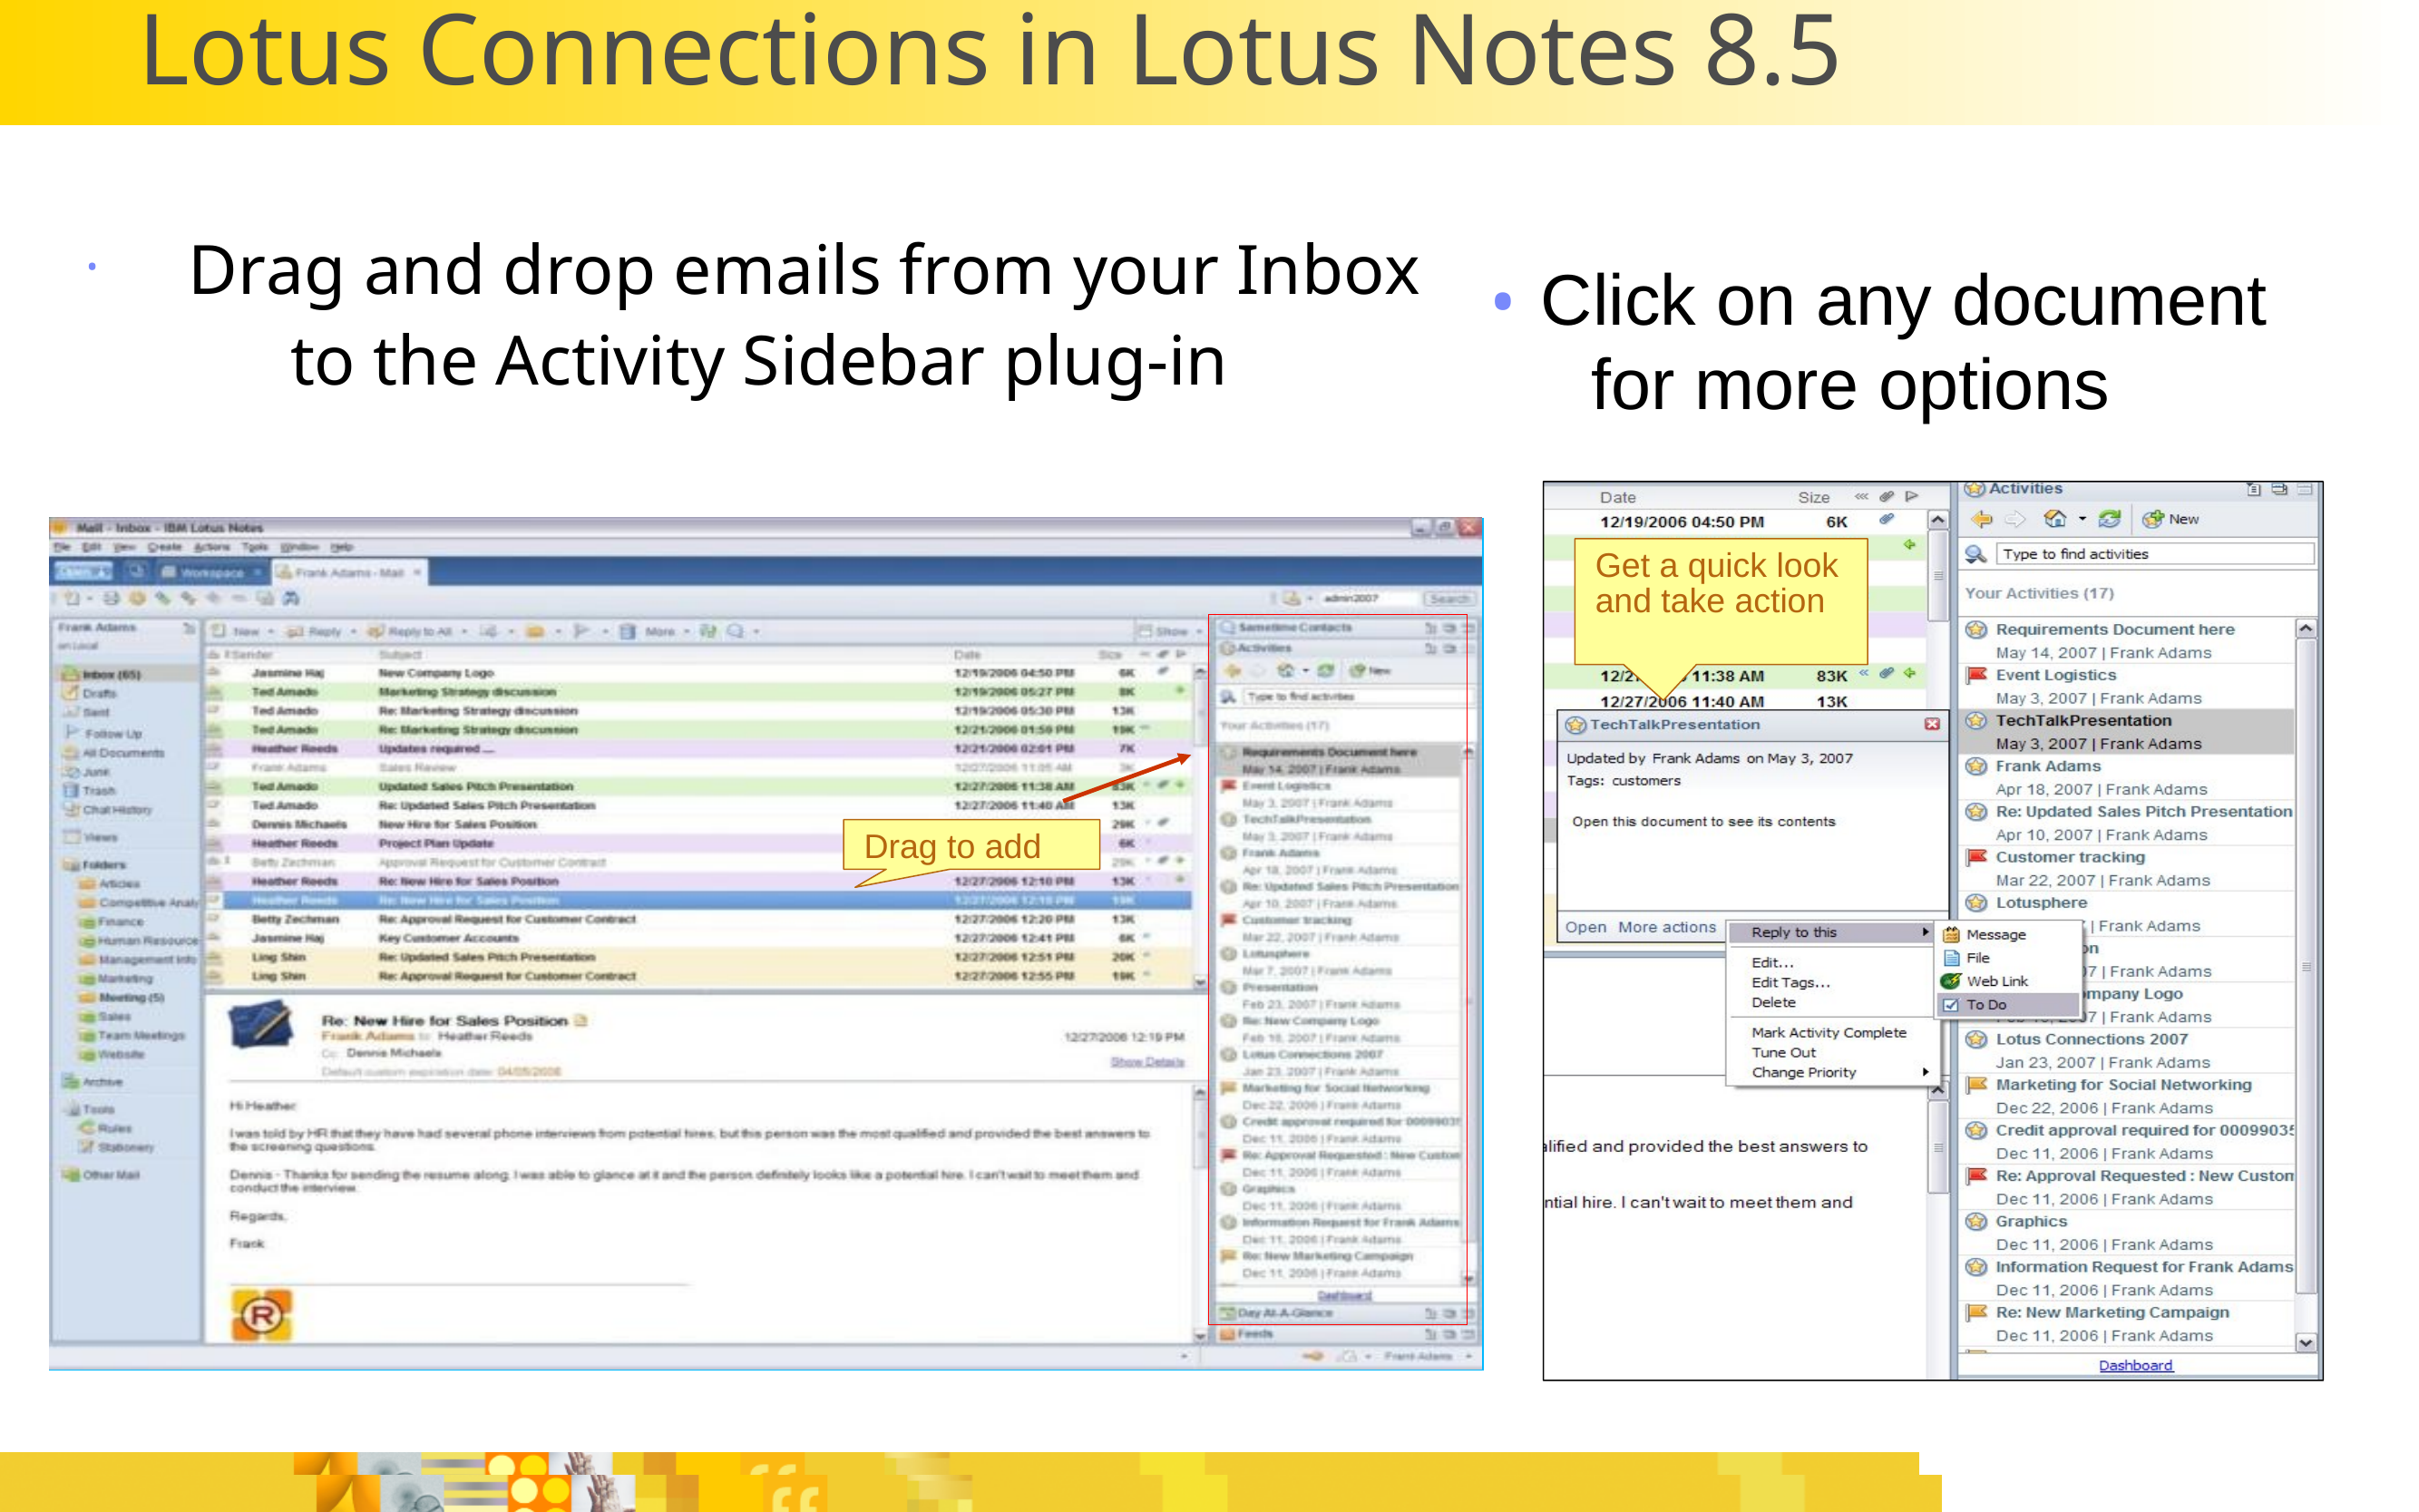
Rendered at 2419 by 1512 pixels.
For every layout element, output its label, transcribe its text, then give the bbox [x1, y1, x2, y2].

text_box Get a quick look and take action [1575, 538, 1868, 701]
text_box [0, 0, 2419, 125]
text_box Drag to add [844, 819, 1100, 888]
list Click on any document for more options [1469, 245, 2330, 440]
title Lotus Connections in Lotus Notes 8.5 [138, 2, 2316, 128]
text_box Drag and drop emails from your Inbox to the Activity Sidebar plug-in [63, 211, 1491, 415]
picture [0, 1452, 1942, 1512]
picture [49, 517, 1481, 1369]
picture [1545, 483, 2322, 1380]
